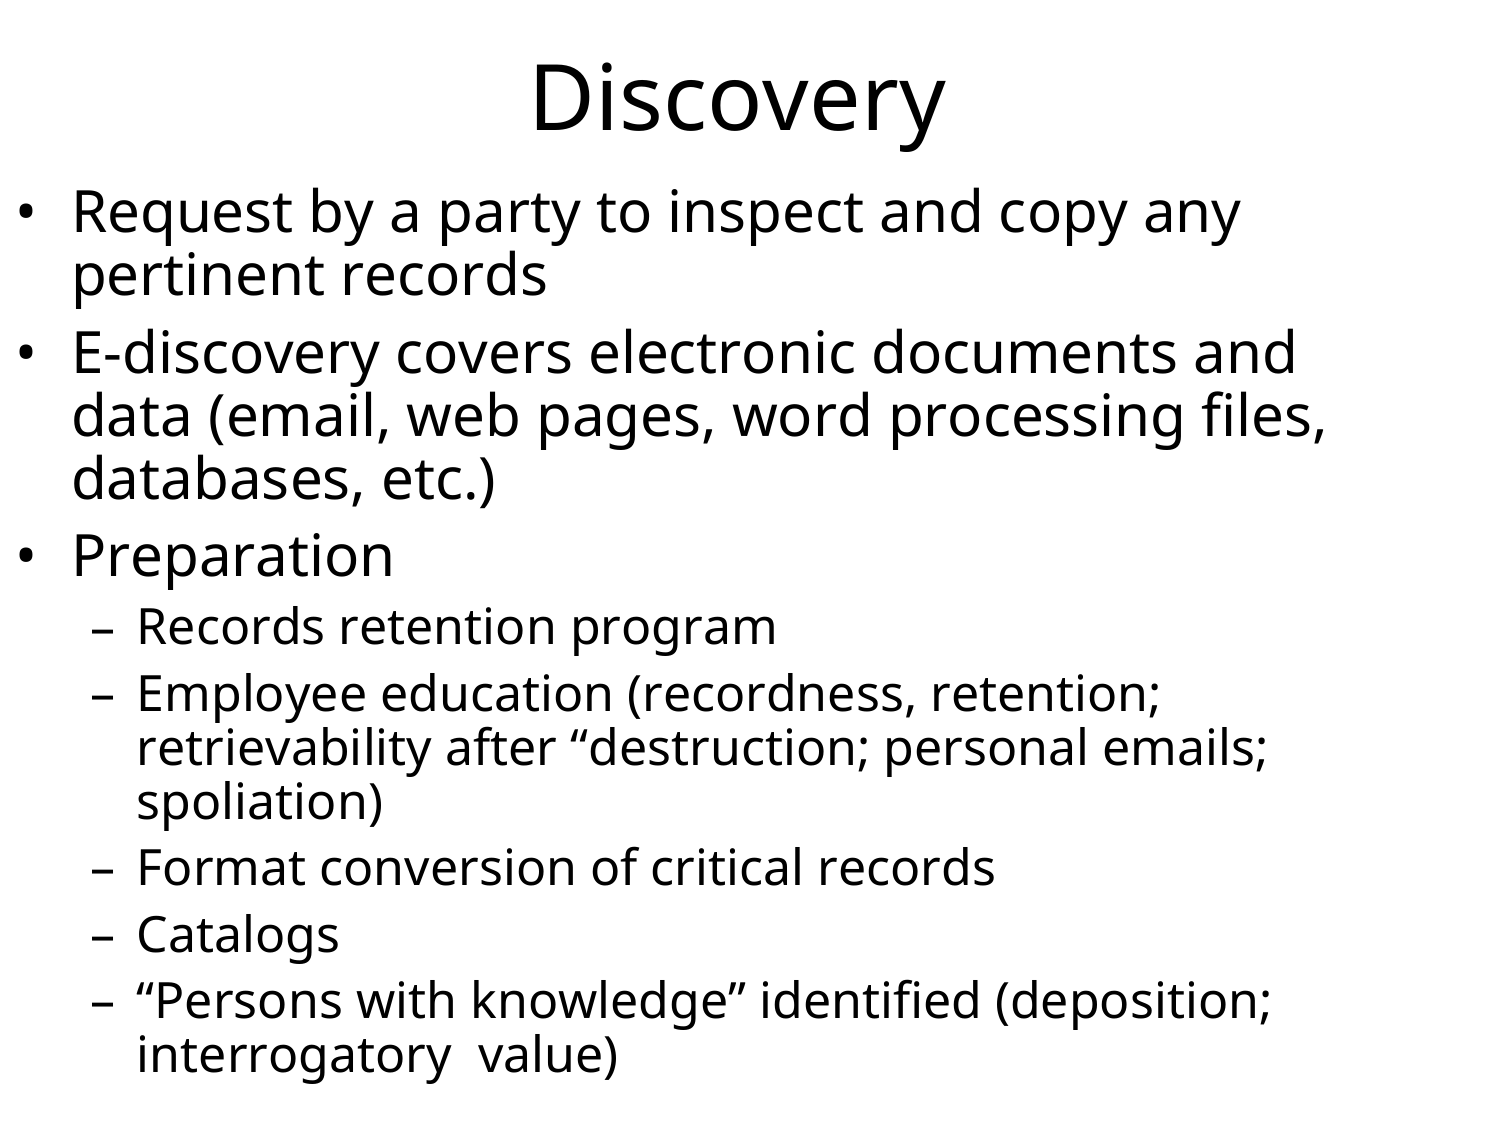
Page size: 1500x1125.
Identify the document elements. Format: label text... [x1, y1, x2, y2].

title Discovery [99, 0, 1375, 174]
list Request by a party to inspect and copy any pertinent records E-discovery covers electronic documents and data (email, web pages, word processing files, databases, etc.) Preparation Records retention program Employee education (recordness, retention; retrievability after “destruction; personal emails; spoliation) Format conversion of critical records Catalogs “Persons with knowledge” identified (deposition; interrogatory value) [0, 174, 1400, 1091]
